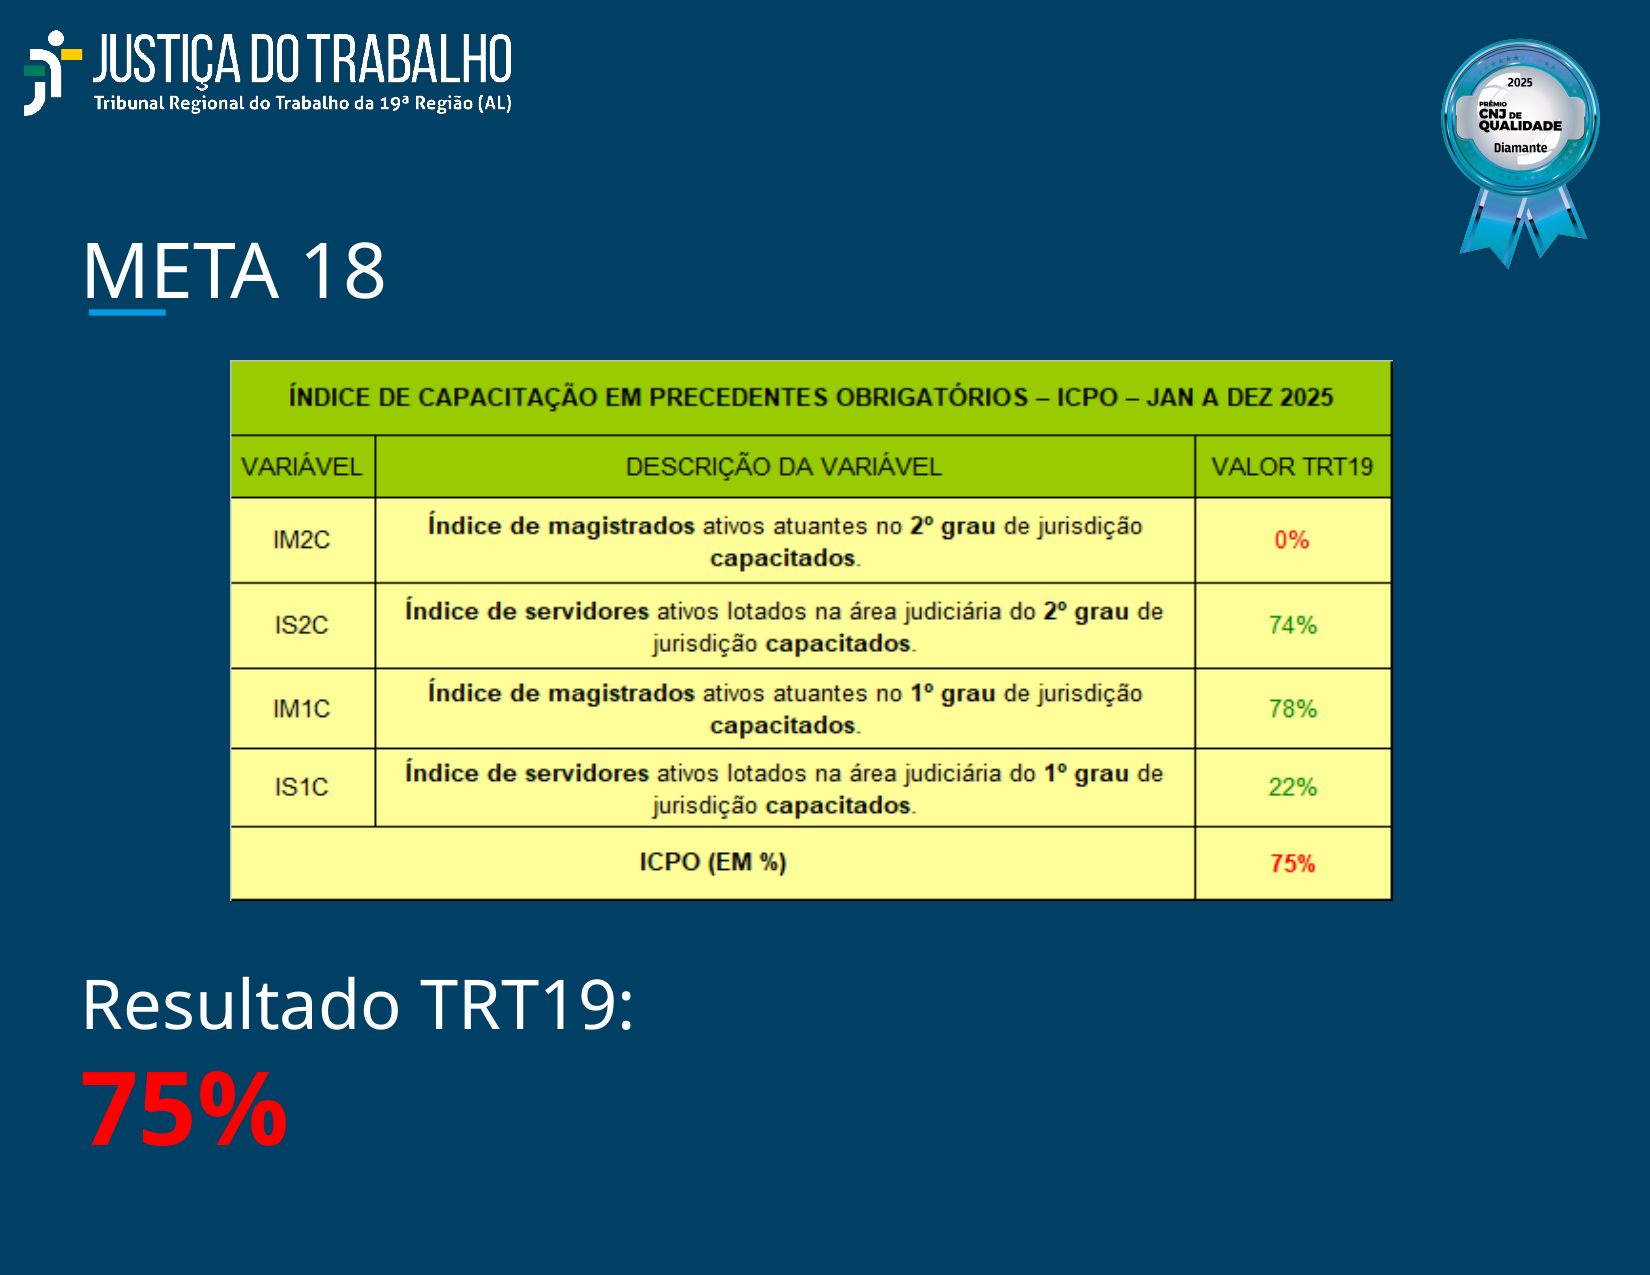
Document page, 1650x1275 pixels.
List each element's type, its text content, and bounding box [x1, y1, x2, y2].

picture [1440, 37, 1601, 271]
picture [230, 360, 1393, 901]
title META 18 Resultado TRT19: 75% [62, 219, 1557, 1185]
picture [24, 30, 511, 116]
